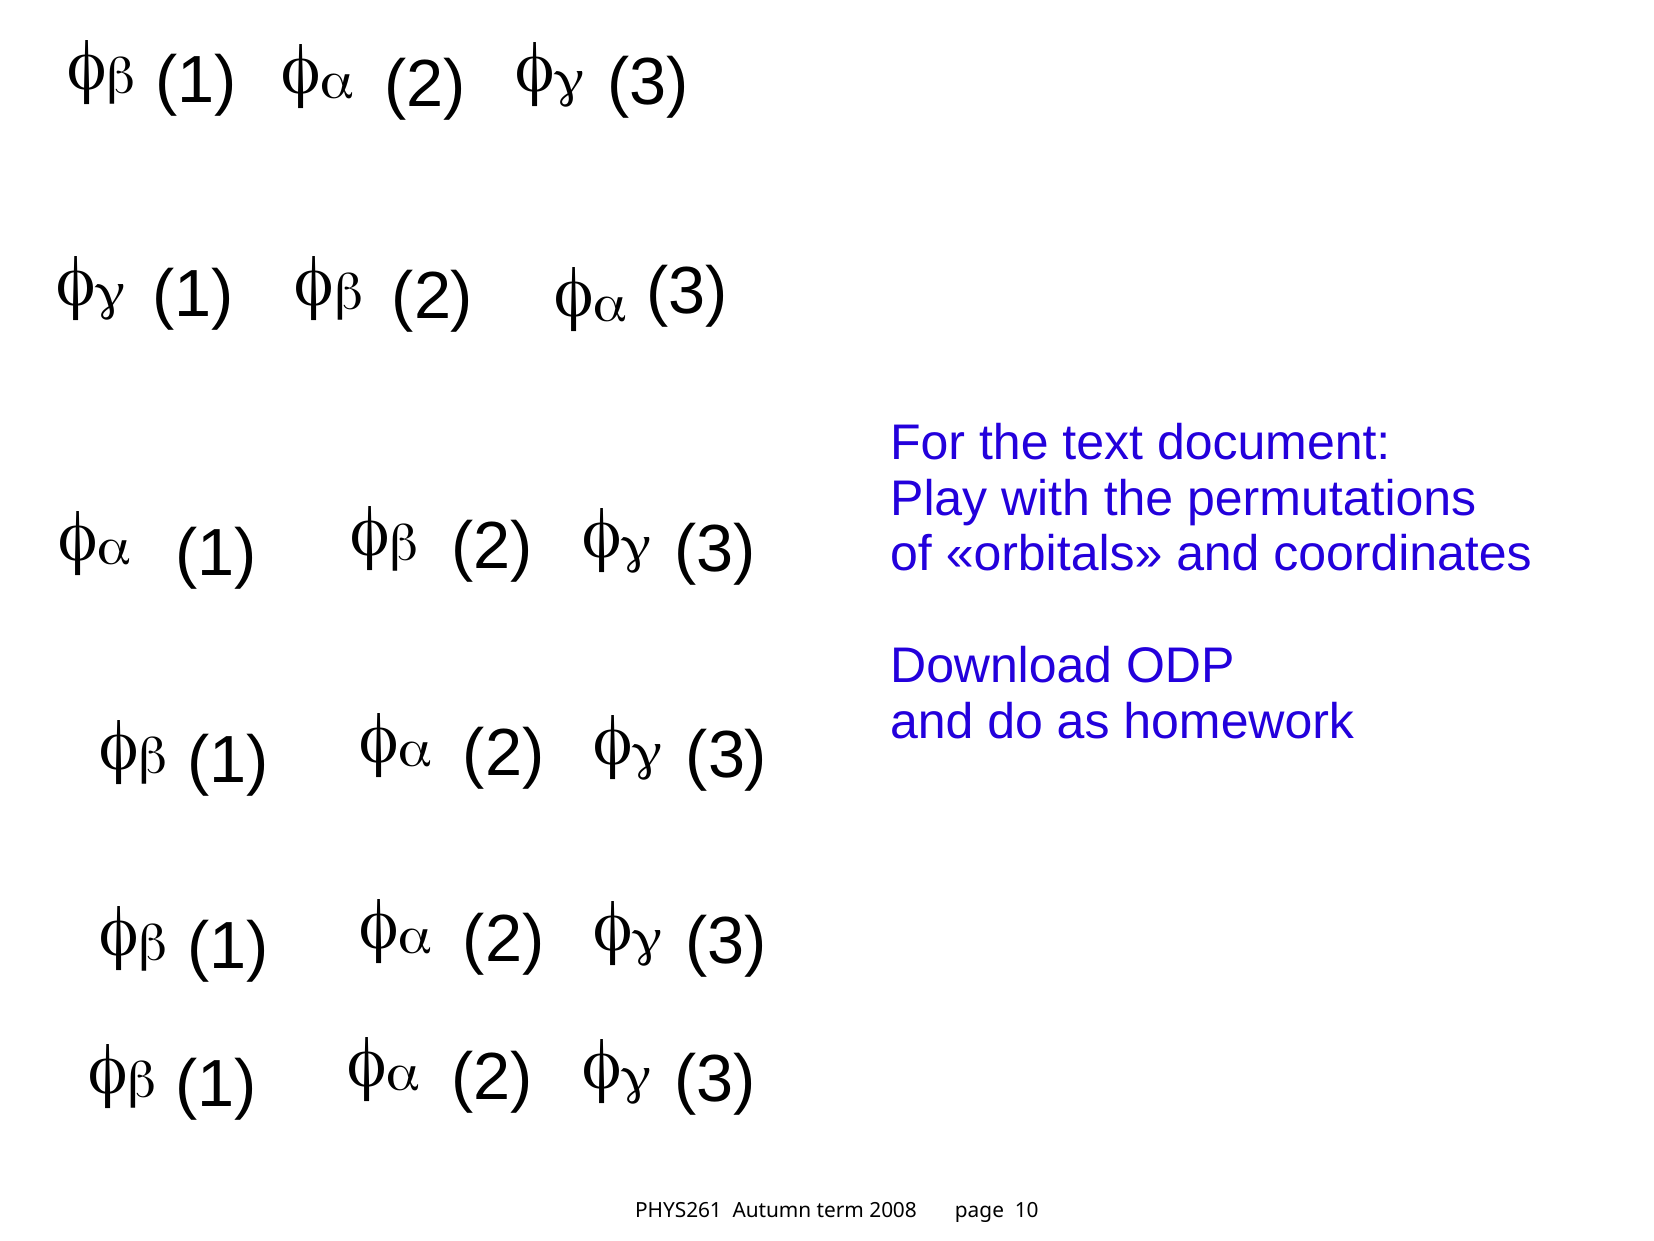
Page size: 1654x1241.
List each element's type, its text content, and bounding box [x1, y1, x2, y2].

text_box fa [333, 1027, 458, 1151]
text_box (3) [659, 1033, 823, 1124]
text_box fg [501, 32, 623, 156]
text_box (3) [631, 245, 796, 336]
text_box fg [579, 891, 701, 1016]
text_box fa [344, 703, 469, 827]
text_box fa [43, 500, 168, 625]
text_box (1) [172, 900, 336, 991]
text_box (2) [405, 250, 541, 340]
text_box (3) [659, 503, 823, 593]
text_box fb [85, 710, 210, 834]
text_box For the text document: Play with the permutations of «orbitals» and coordinates Download ODP and do as homework [875, 406, 1616, 904]
text_box fg [567, 498, 690, 623]
text_box fg [579, 705, 701, 830]
text_box fb [73, 1034, 198, 1158]
text_box (2) [469, 893, 579, 984]
text_box (2) [458, 1031, 567, 1122]
text_box fg [567, 1029, 690, 1154]
text_box (2) [469, 707, 579, 798]
text_box fb [85, 896, 210, 1020]
text_box (1) [172, 714, 336, 805]
text_box (3) [671, 710, 835, 800]
text_box fg [41, 245, 164, 370]
text_box fb [52, 29, 177, 154]
text_box fb [335, 496, 460, 621]
text_box fa [540, 257, 665, 382]
text_box (2) [391, 39, 501, 129]
text_box fa [344, 889, 469, 1013]
text_box (1) [140, 34, 304, 125]
text_box (3) [592, 36, 757, 127]
text_box (3) [671, 896, 835, 986]
text_box (1) [137, 248, 302, 338]
text_box fa [266, 34, 391, 159]
text_box (1) [160, 507, 324, 598]
text_box (1) [160, 1038, 324, 1129]
text_box fb [280, 245, 405, 370]
text_box (2) [460, 500, 567, 591]
